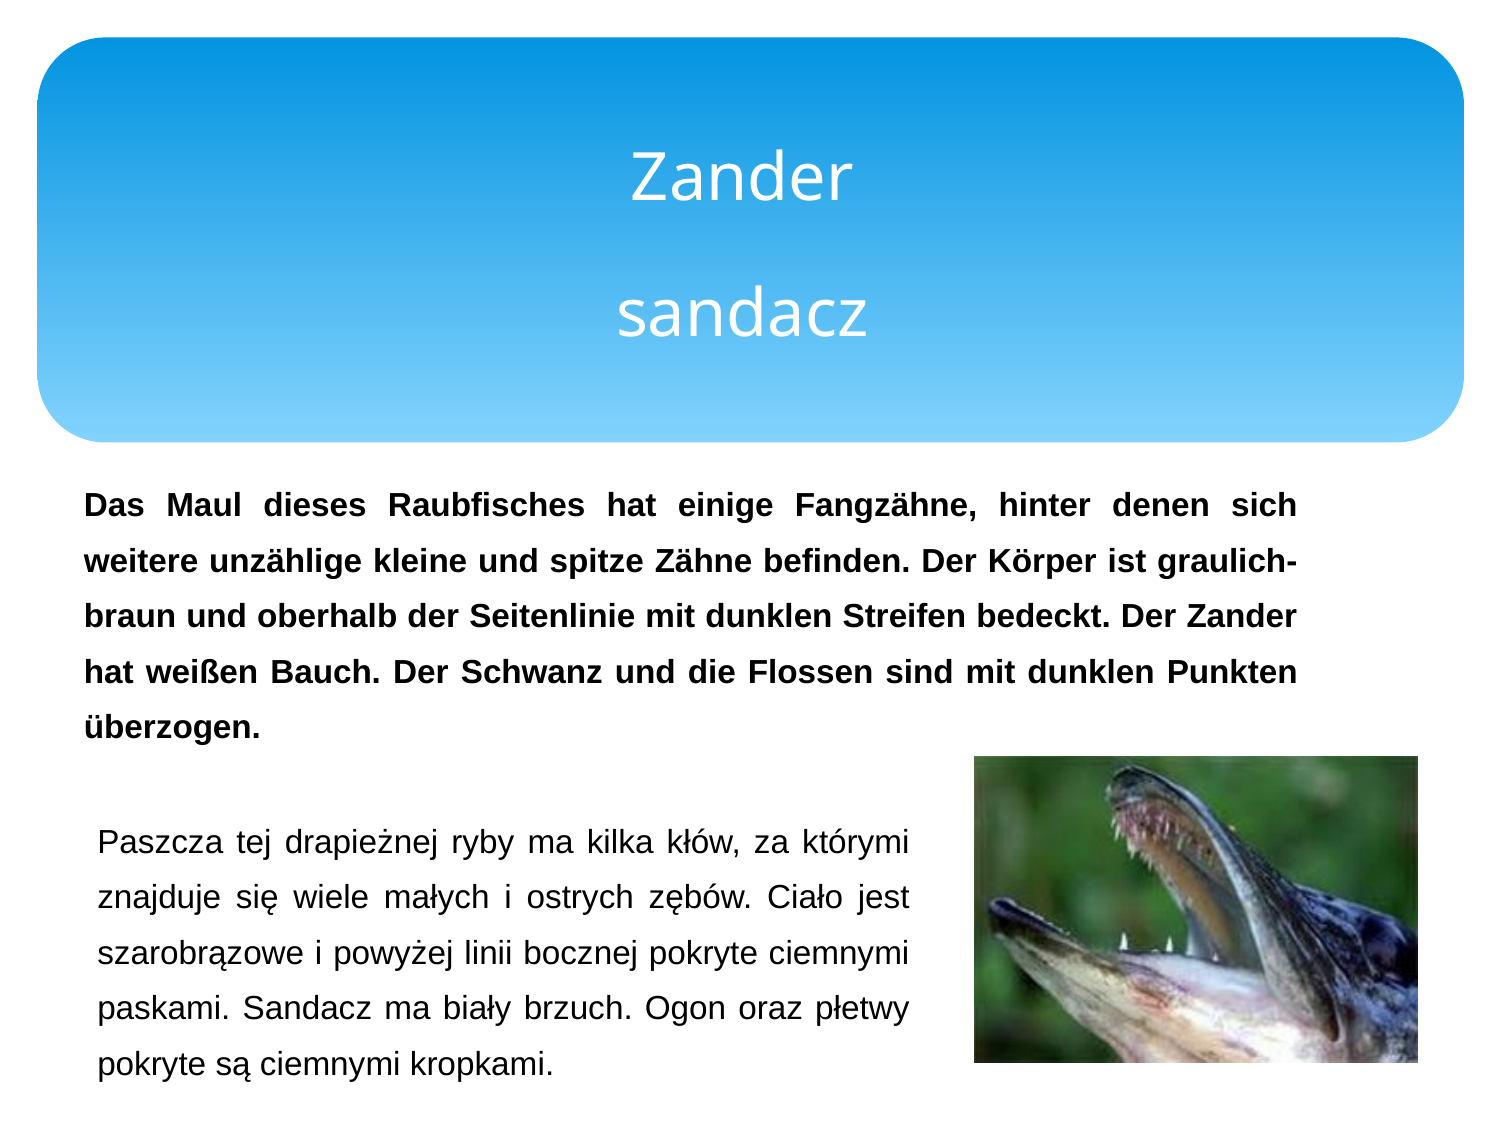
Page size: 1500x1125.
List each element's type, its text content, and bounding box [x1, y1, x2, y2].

title Zander sandacz [67, 118, 1418, 322]
picture [974, 756, 1418, 1063]
subtitle Das Maul dieses Raubfisches hat einige Fangzähne, hinter denen sich weitere unzählige kleine und spitze Zähne befinden. Der Körper ist graulich-braun und oberhalb der Seitenlinie mit dunklen Streifen bedeckt. Der Zander hat weißen Bauch. Der Schwanz und die Flossen sind mit dunklen Punkten überzogen. [83, 472, 1300, 797]
text_box Paszcza tej drapieżnej ryby ma kilka kłów, za którymi znajduje się wiele małych i ostrych zębów. Ciało jest szarobrązowe i powyżej linii bocznej pokryte ciemnymi paskami. Sandacz ma biały brzuch. Ogon oraz płetwy pokryte są ciemnymi kropkami. [82, 797, 975, 1073]
